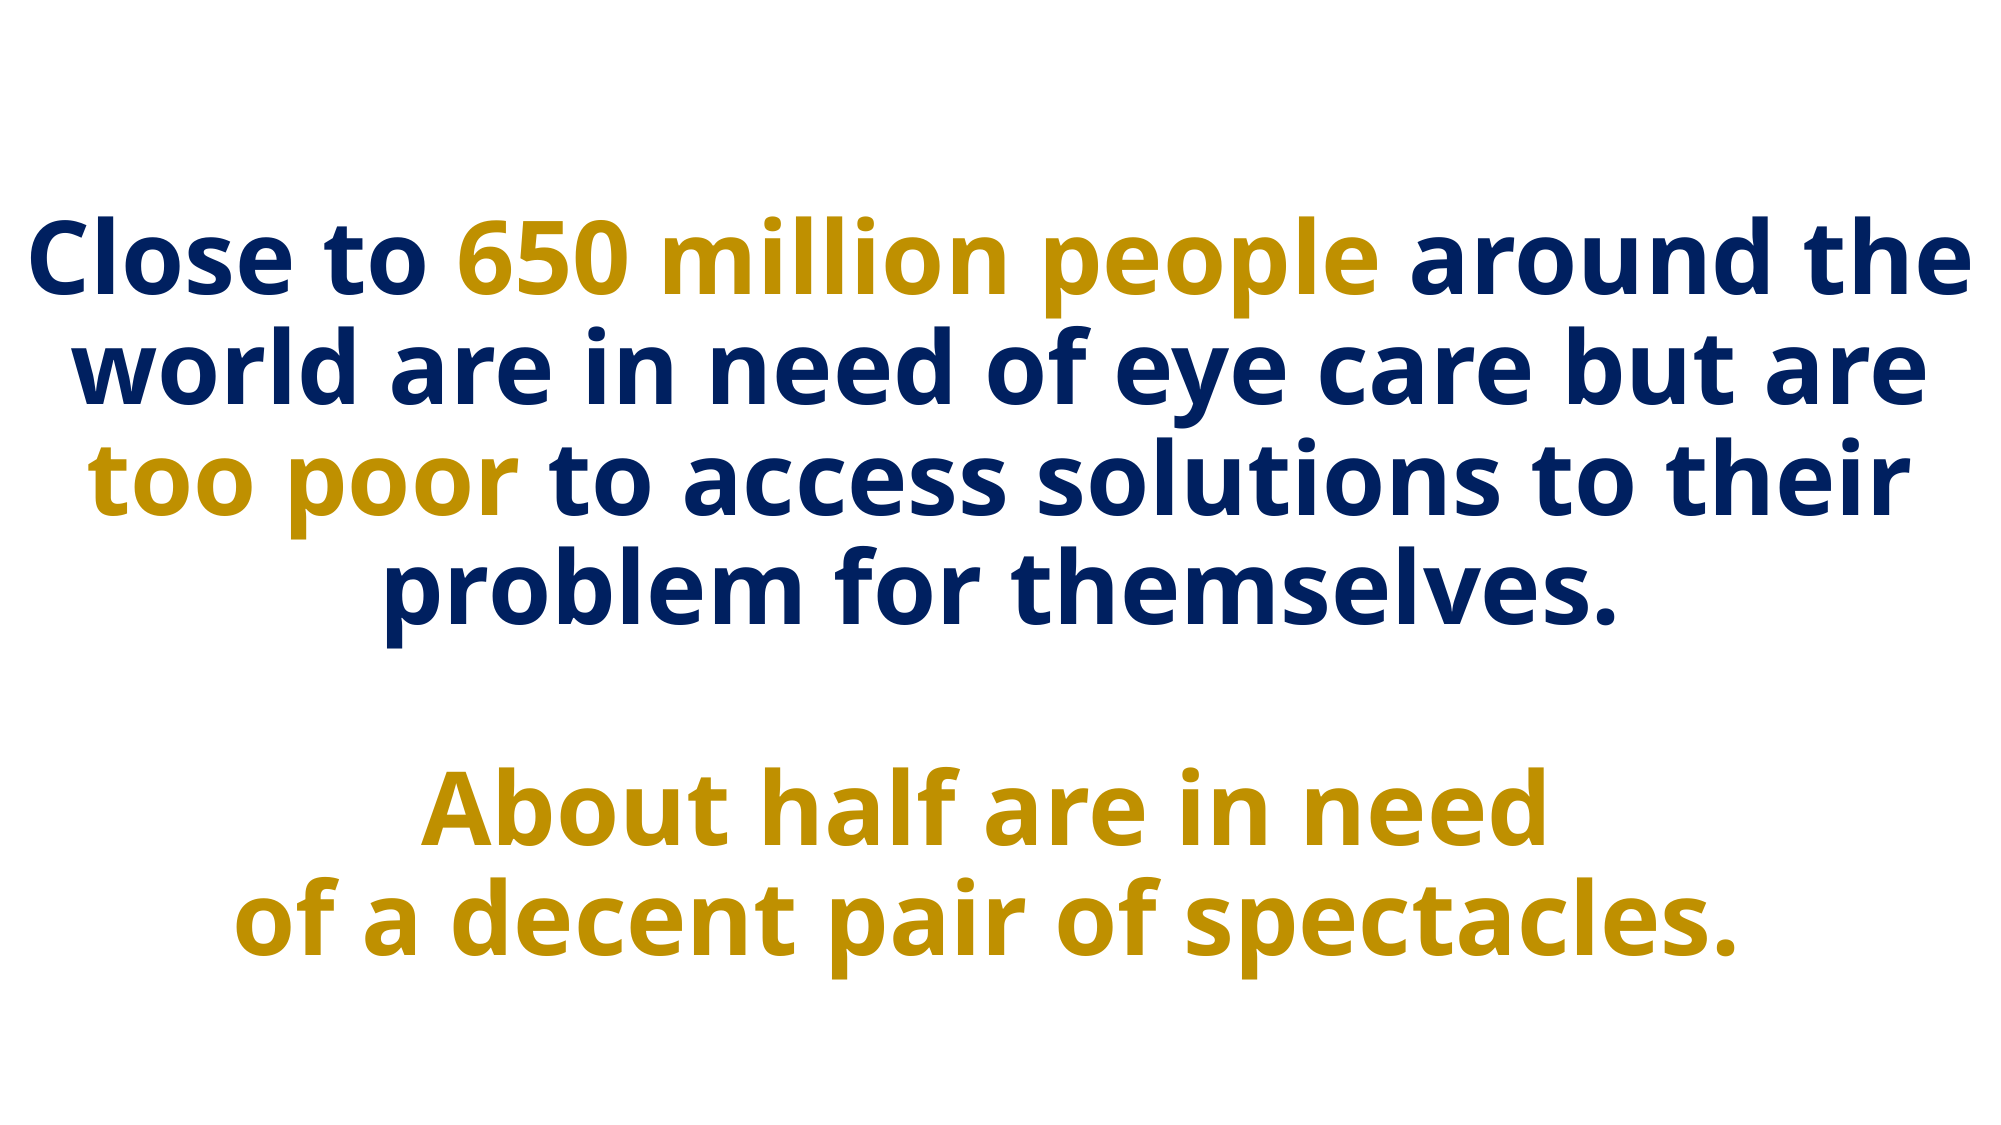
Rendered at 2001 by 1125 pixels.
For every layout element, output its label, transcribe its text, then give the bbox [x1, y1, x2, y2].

title Close to 650 million people around the world are in need of eye care but are too poor to access solutions to their problem for themselves. About half are in need of a decent pair of spectacles. [0, 188, 2000, 1125]
